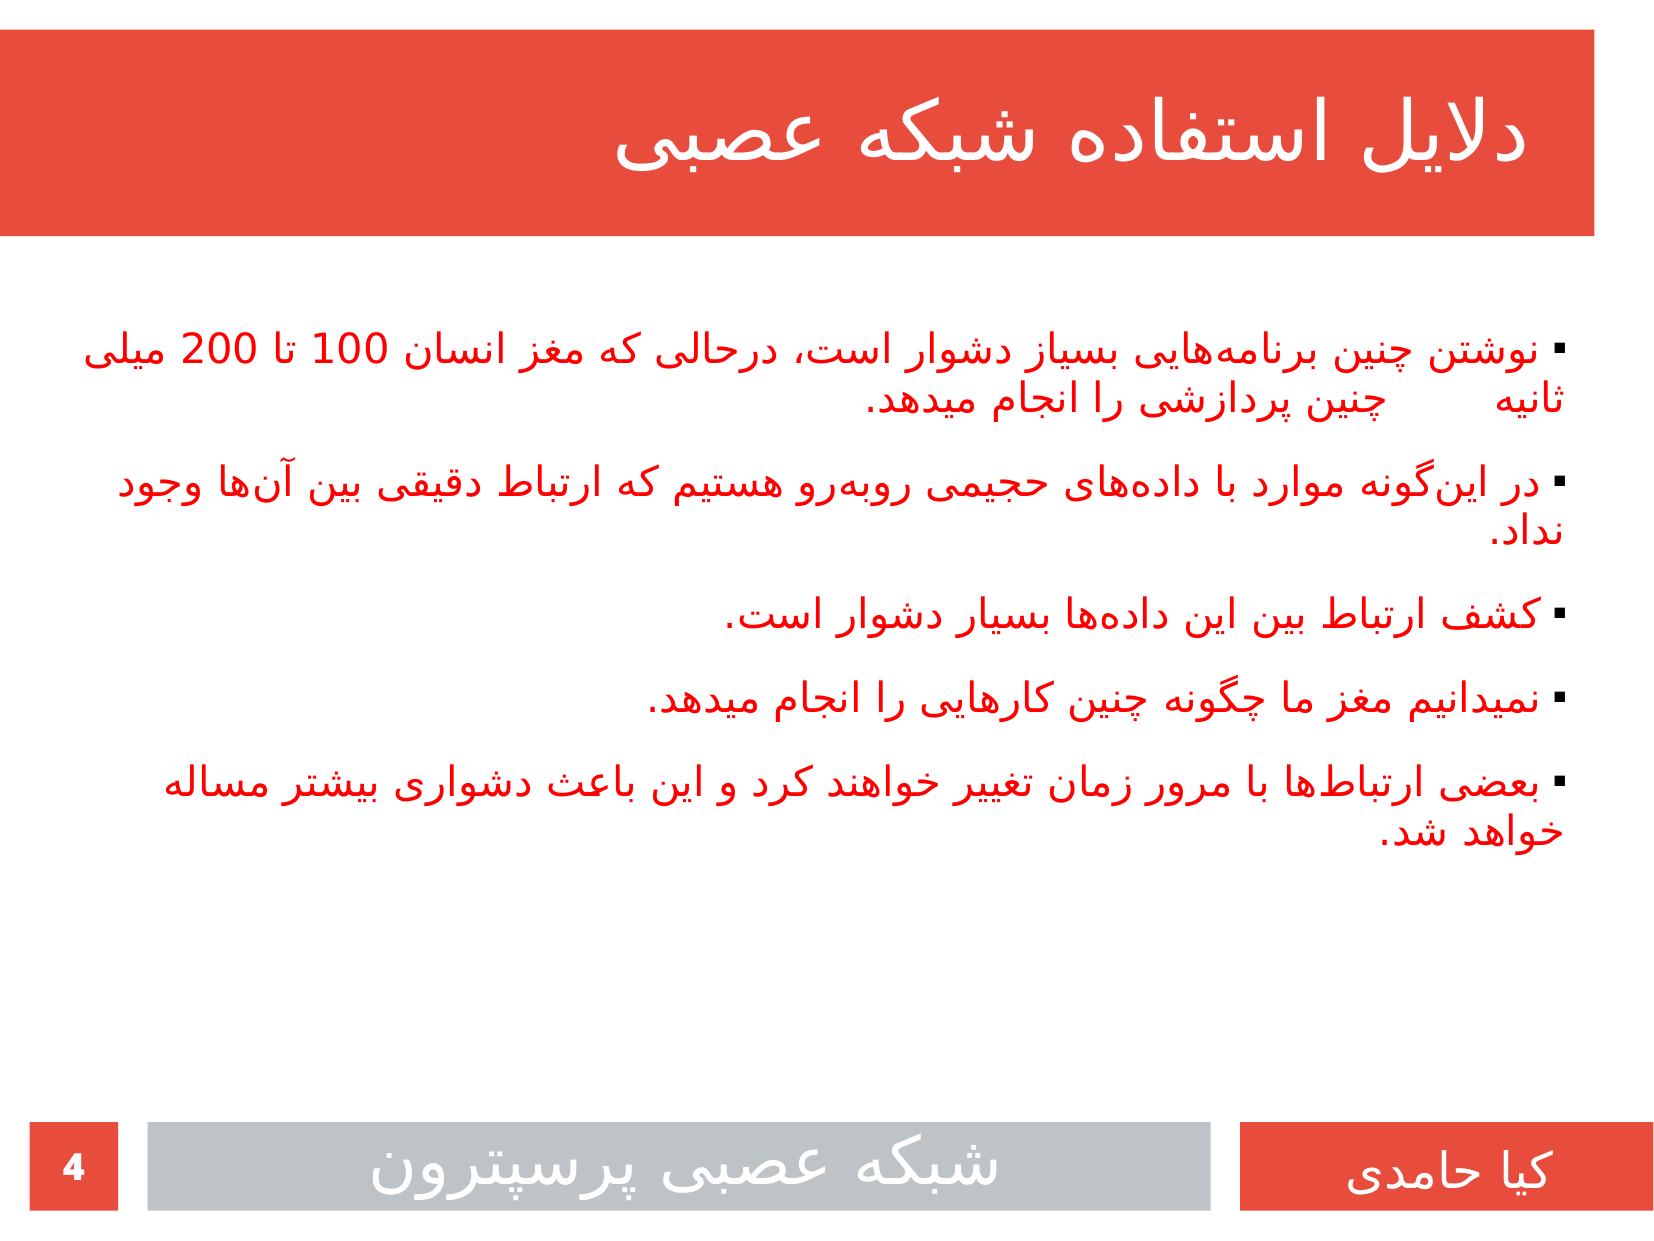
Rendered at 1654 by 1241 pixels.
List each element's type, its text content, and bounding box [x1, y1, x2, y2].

title شبکه عصبی پرسپترون [150, 1127, 1201, 1201]
title کیا حامدی [1245, 1127, 1654, 1201]
title دلایل استفاده شبکه عصبی [45, 32, 1531, 181]
list نوشتن چنین برنامه‌هایی بسیاز دشوار است، درحالی که مغز انسان 100 تا 200 میلی ثانیه چنین پردازشی را انجام میدهد. در این‌گونه موارد با داده‌های حجیمی روبه‌رو هستیم که ارتباط دقیقی بین آن‌ها وجود نداد. کشف ارتباط بین این داده‌ها بسیار دشوار است. نمیدانیم مغز ما چگونه چنین کارهایی را انجام میدهد. بعضی ارتباط‌ها با مرور زمان تغییر خواهند کرد و این باعث دشواری بیشتر مساله خواهد شد. [59, 324, 1565, 1093]
